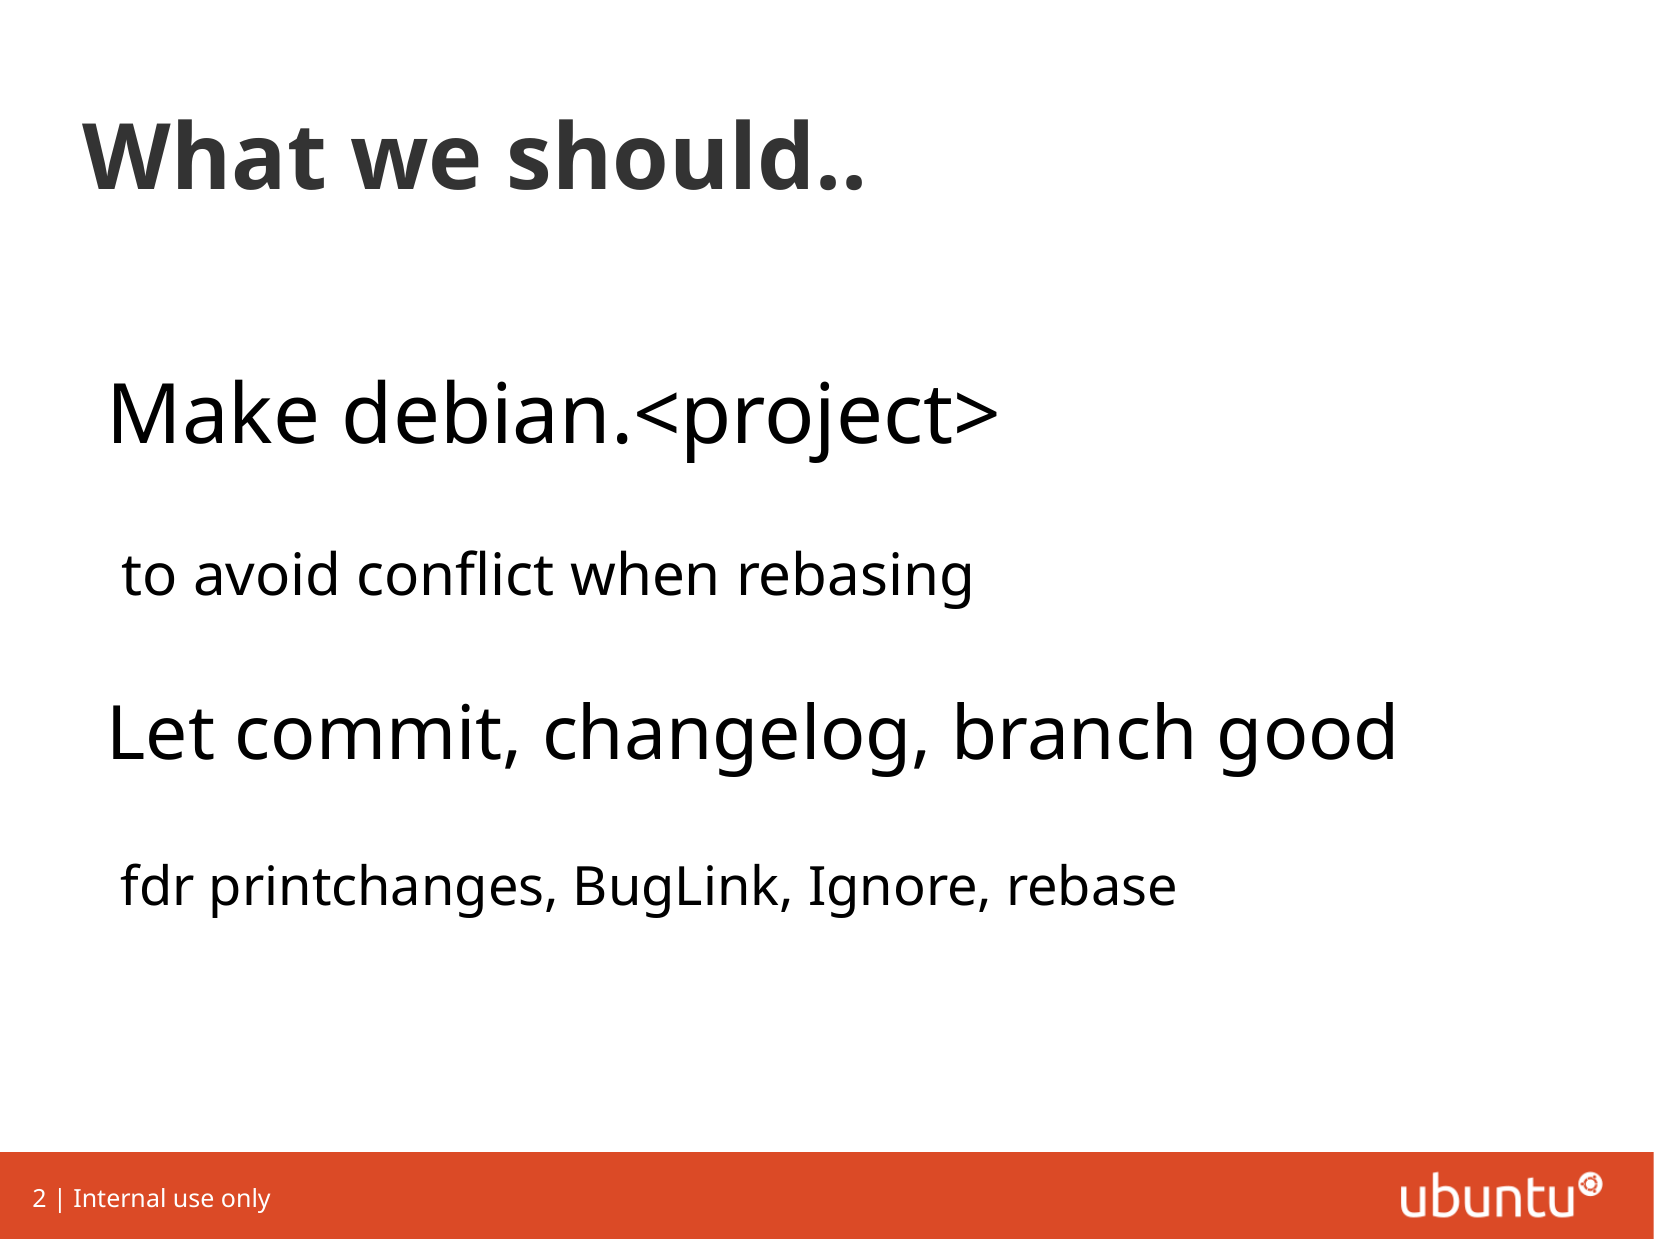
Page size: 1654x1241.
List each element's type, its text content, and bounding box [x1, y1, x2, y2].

subtitle Make debian.<project> to avoid conflict when rebasing Let commit, changelog, branch good fdr printchanges, BugLink, Ignore, rebase [87, 301, 1579, 976]
title What we should.. [82, 49, 1571, 257]
picture [0, 1152, 1654, 1239]
